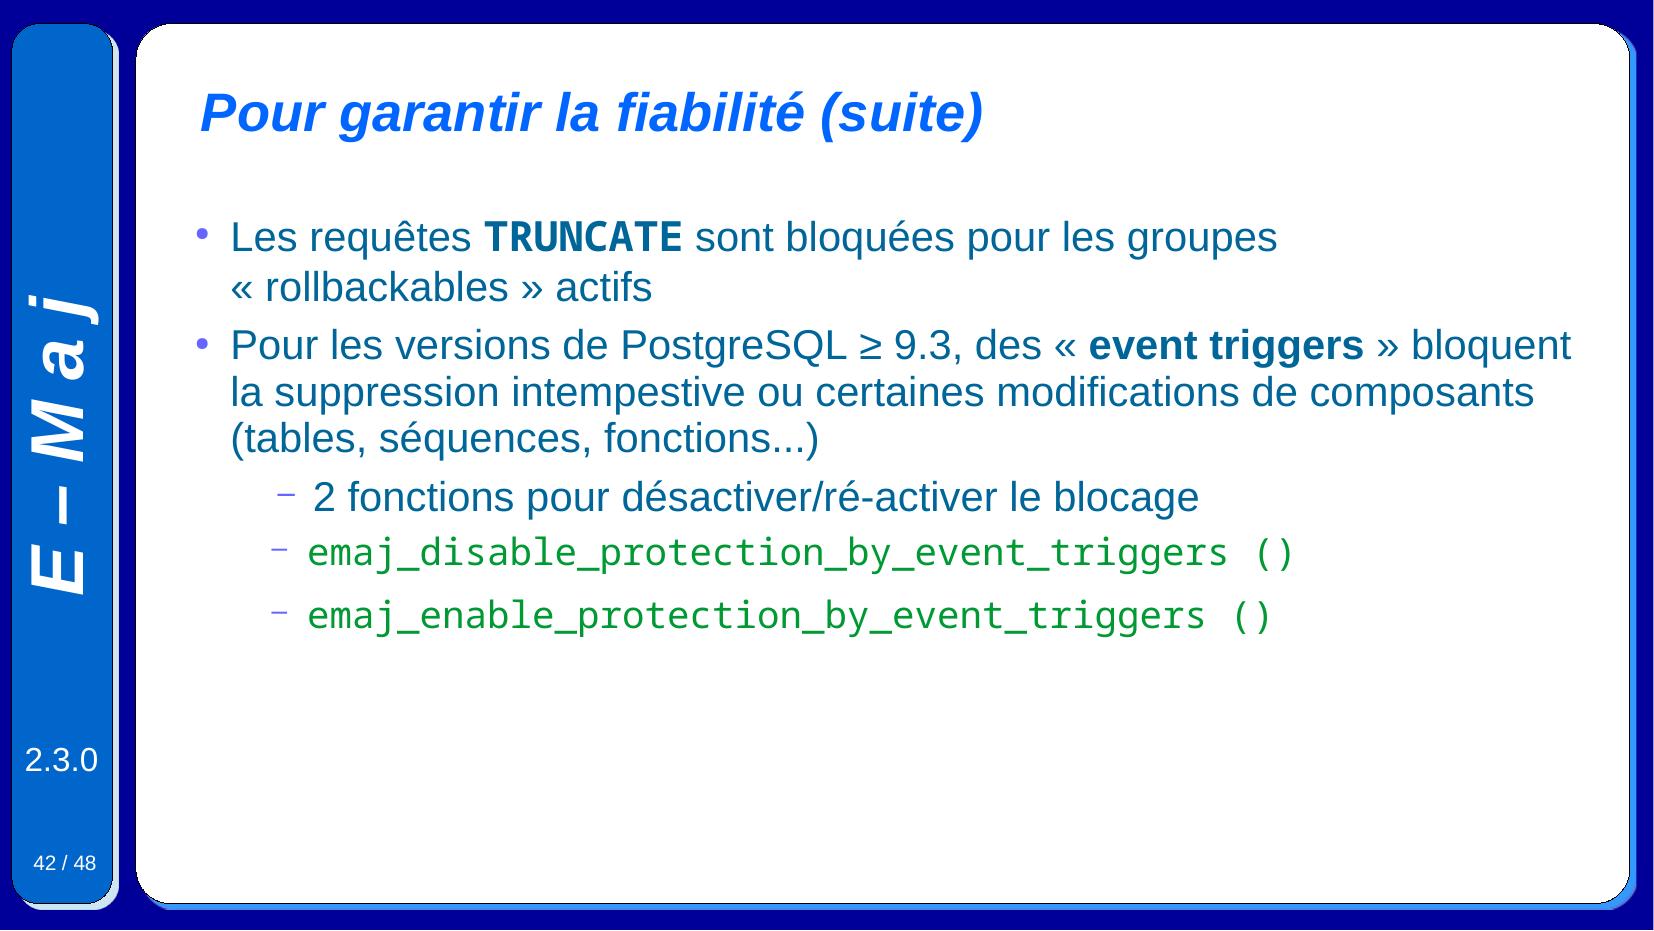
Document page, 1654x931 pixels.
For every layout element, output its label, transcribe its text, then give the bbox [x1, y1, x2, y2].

title Pour garantir la fiabilité (suite) [200, 34, 1575, 191]
list Les requêtes TRUNCATE sont bloquées pour les groupes « rollbackables » actifs Pour les versions de PostgreSQL ≥ 9.3, des « event triggers » bloquent la suppression intempestive ou certaines modifications de composants (tables, séquences, fonctions...) 2 fonctions pour désactiver/ré-activer le blocage emaj_disable_protection_by_event_triggers () emaj_enable_protection_by_event_triggers () [177, 206, 1587, 827]
